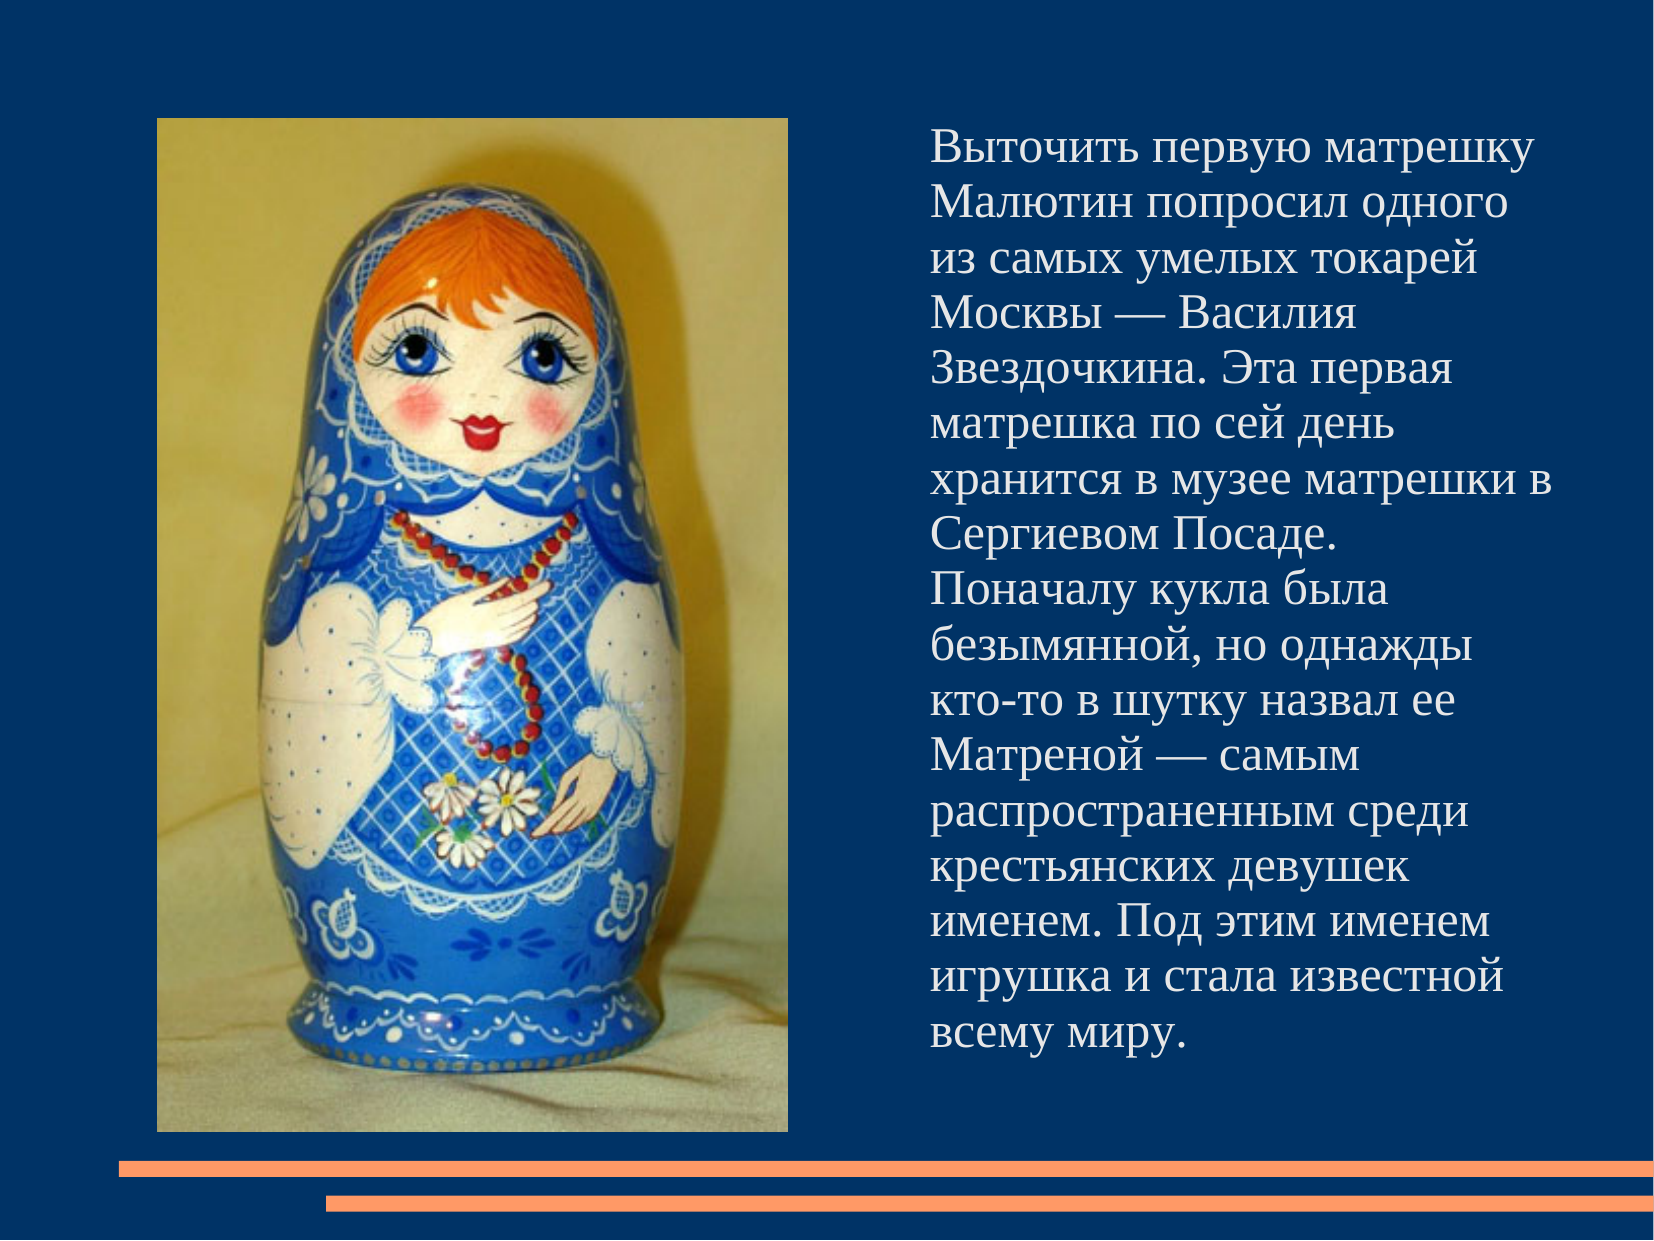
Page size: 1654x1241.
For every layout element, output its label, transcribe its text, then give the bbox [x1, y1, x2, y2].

list Выточить первую матрешку Малютин попросил одного из самых умелых токарей Москвы — Василия Звездочкина. Эта первая матрешка по сей день хранится в музее матрешки в Сергиевом Посаде. Поначалу кукла была безымянной, но однажды кто-то в шутку назвал ее Матреной — самым распространенным среди крестьянских девушек именем. Под этим именем игрушка и стала известной всему миру. [858, 118, 1562, 1132]
picture [157, 118, 788, 1132]
